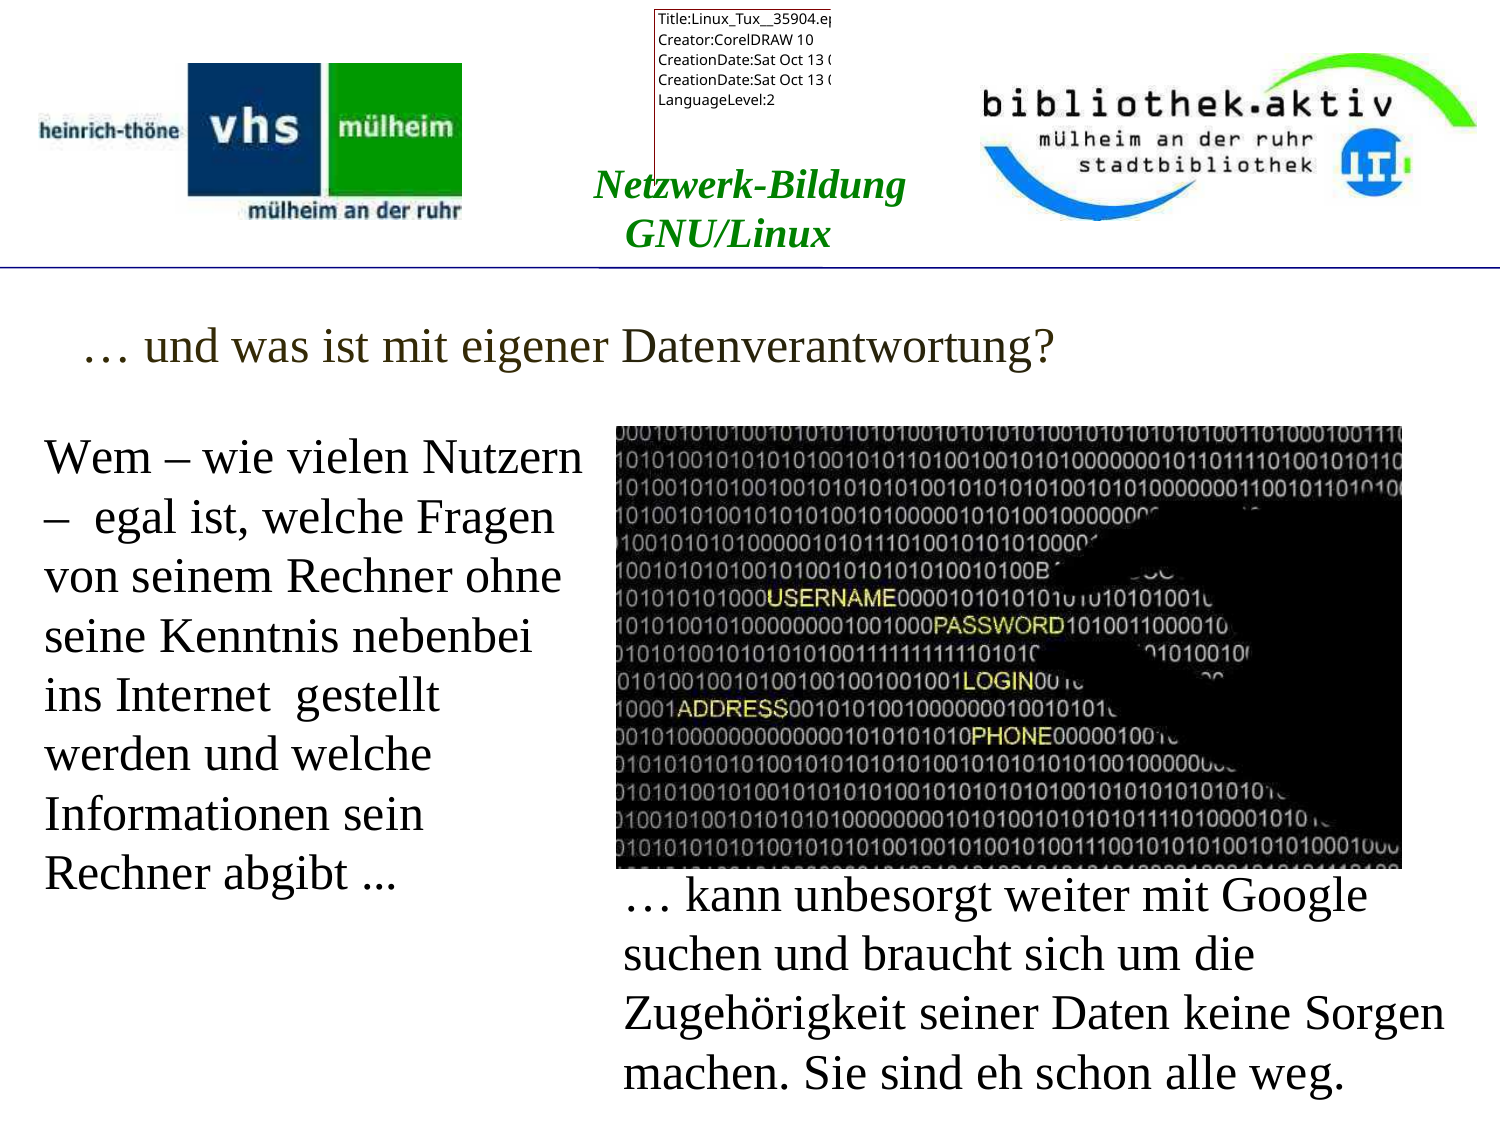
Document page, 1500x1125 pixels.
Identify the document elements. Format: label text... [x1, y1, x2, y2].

text_box Wem – wie vielen Nutzern – egal ist, welche Fragen von seinem Rechner ohne seine Kenntnis nebenbei ins Internet gestellt werden und welche Informationen sein Rechner abgibt ... [29, 419, 613, 909]
picture [980, 53, 1477, 221]
text_box … kann unbesorgt weiter mit Google suchen und braucht sich um die Zugehörigkeit seiner Daten keine Sorgen machen. Sie sind eh schon alle weg. [608, 856, 1477, 1125]
picture [38, 63, 462, 220]
text_box … und was ist mit eigener Datenverantwortung? [67, 307, 1274, 390]
picture [616, 426, 1402, 869]
picture [653, 8, 831, 151]
text_box Netzwerk-Bildung GNU/Linux [578, 151, 934, 266]
